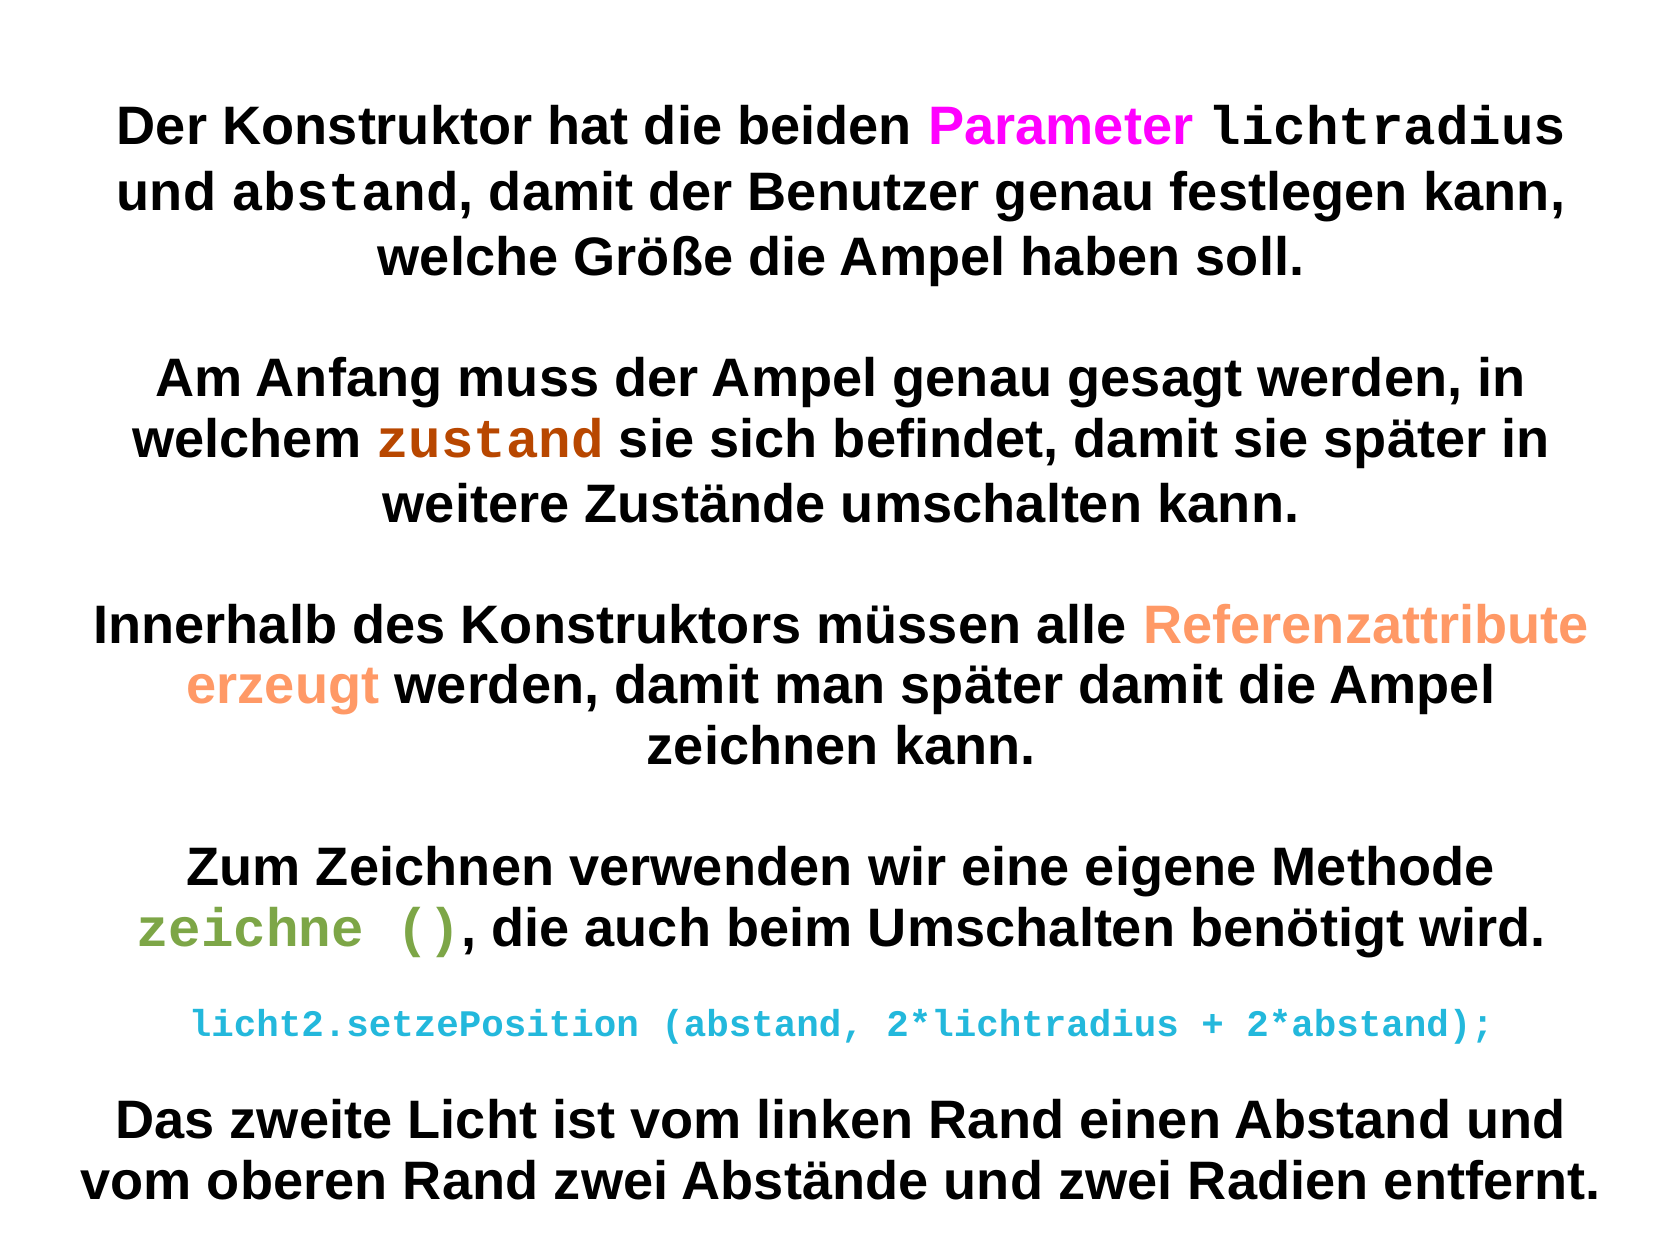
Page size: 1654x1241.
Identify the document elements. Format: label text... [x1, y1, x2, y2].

text_box Der Konstruktor hat die beiden Parameter lichtradius und abstand, damit der Benutzer genau festlegen kann, welche Größe die Ampel haben soll. Am Anfang muss der Ampel genau gesagt werden, in welchem zustand sie sich befindet, damit sie später in weitere Zustände umschalten kann. Innerhalb des Konstruktors müssen alle Referenzattribute erzeugt werden, damit man später damit die Ampel zeichnen kann. Zum Zeichnen verwenden wir eine eigene Methode zeichne (), die auch beim Umschalten benötigt wird. licht2.setzePosition (abstand, 2*lichtradius + 2*abstand); Das zweite Licht ist vom linken Rand einen Abstand und vom oberen Rand zwei Abstände und zwei Radien entfernt. [59, 88, 1625, 1241]
